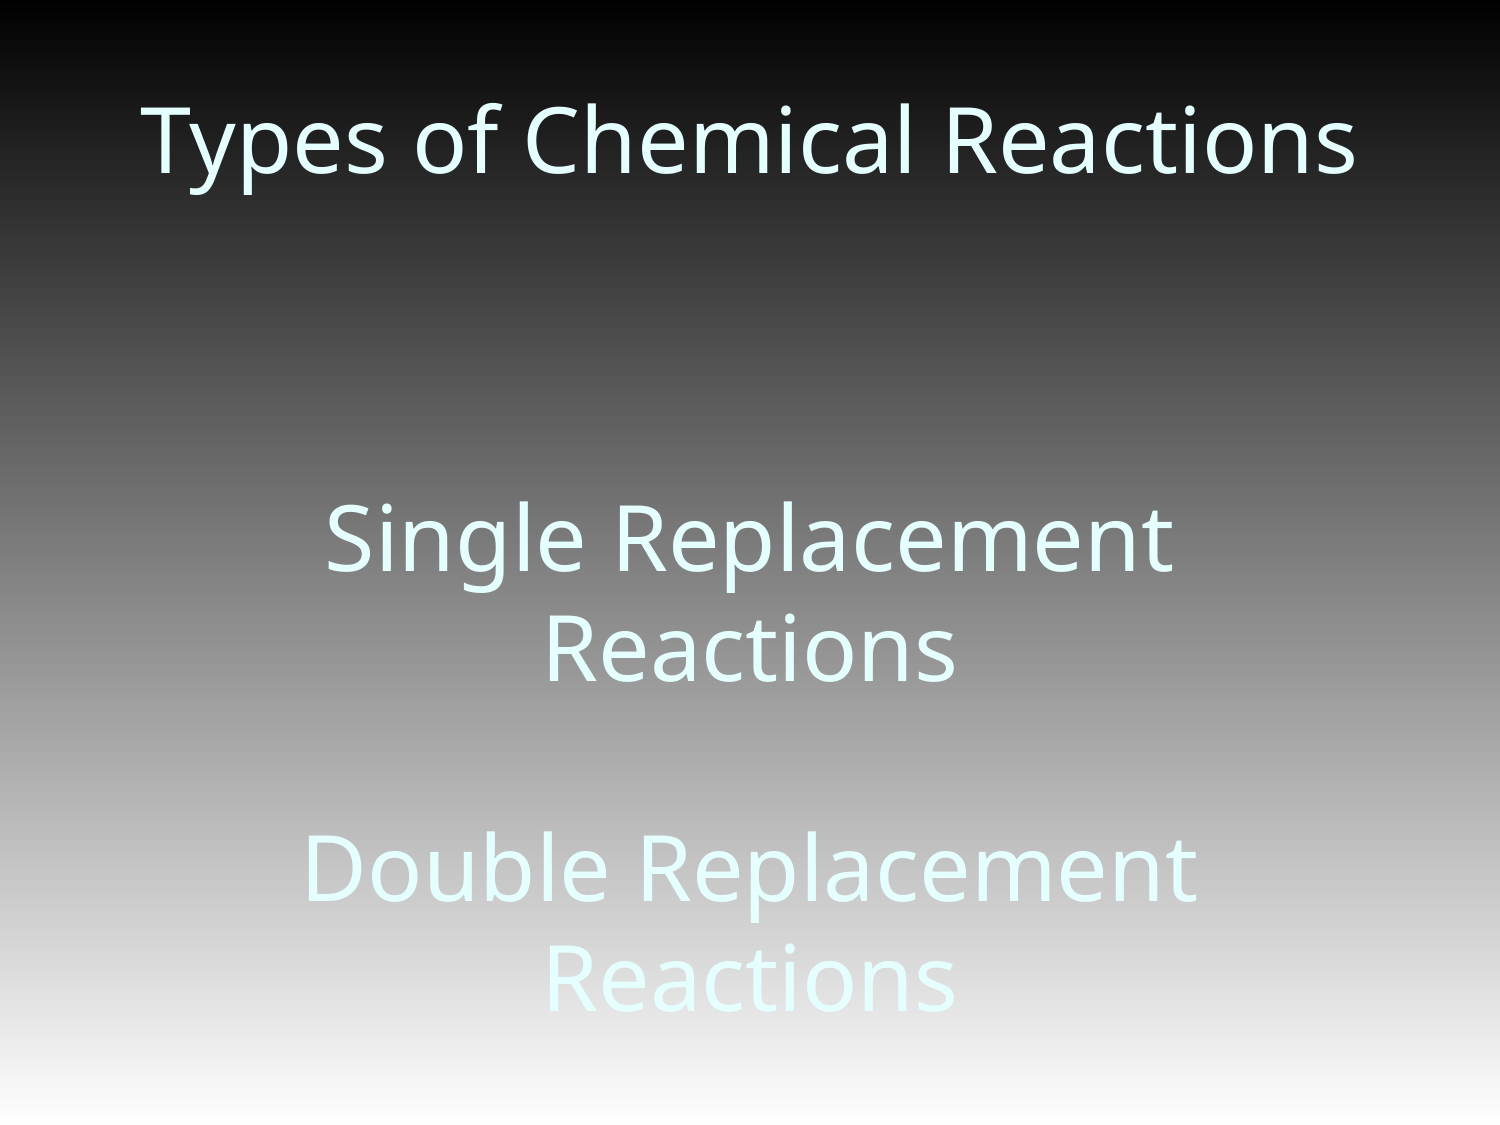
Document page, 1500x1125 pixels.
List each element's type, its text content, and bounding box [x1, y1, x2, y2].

subtitle Single Replacement Reactions Double Replacement Reactions Combustion Reactions [225, 362, 1275, 650]
title Types of Chemical Reactions [112, 75, 1388, 375]
